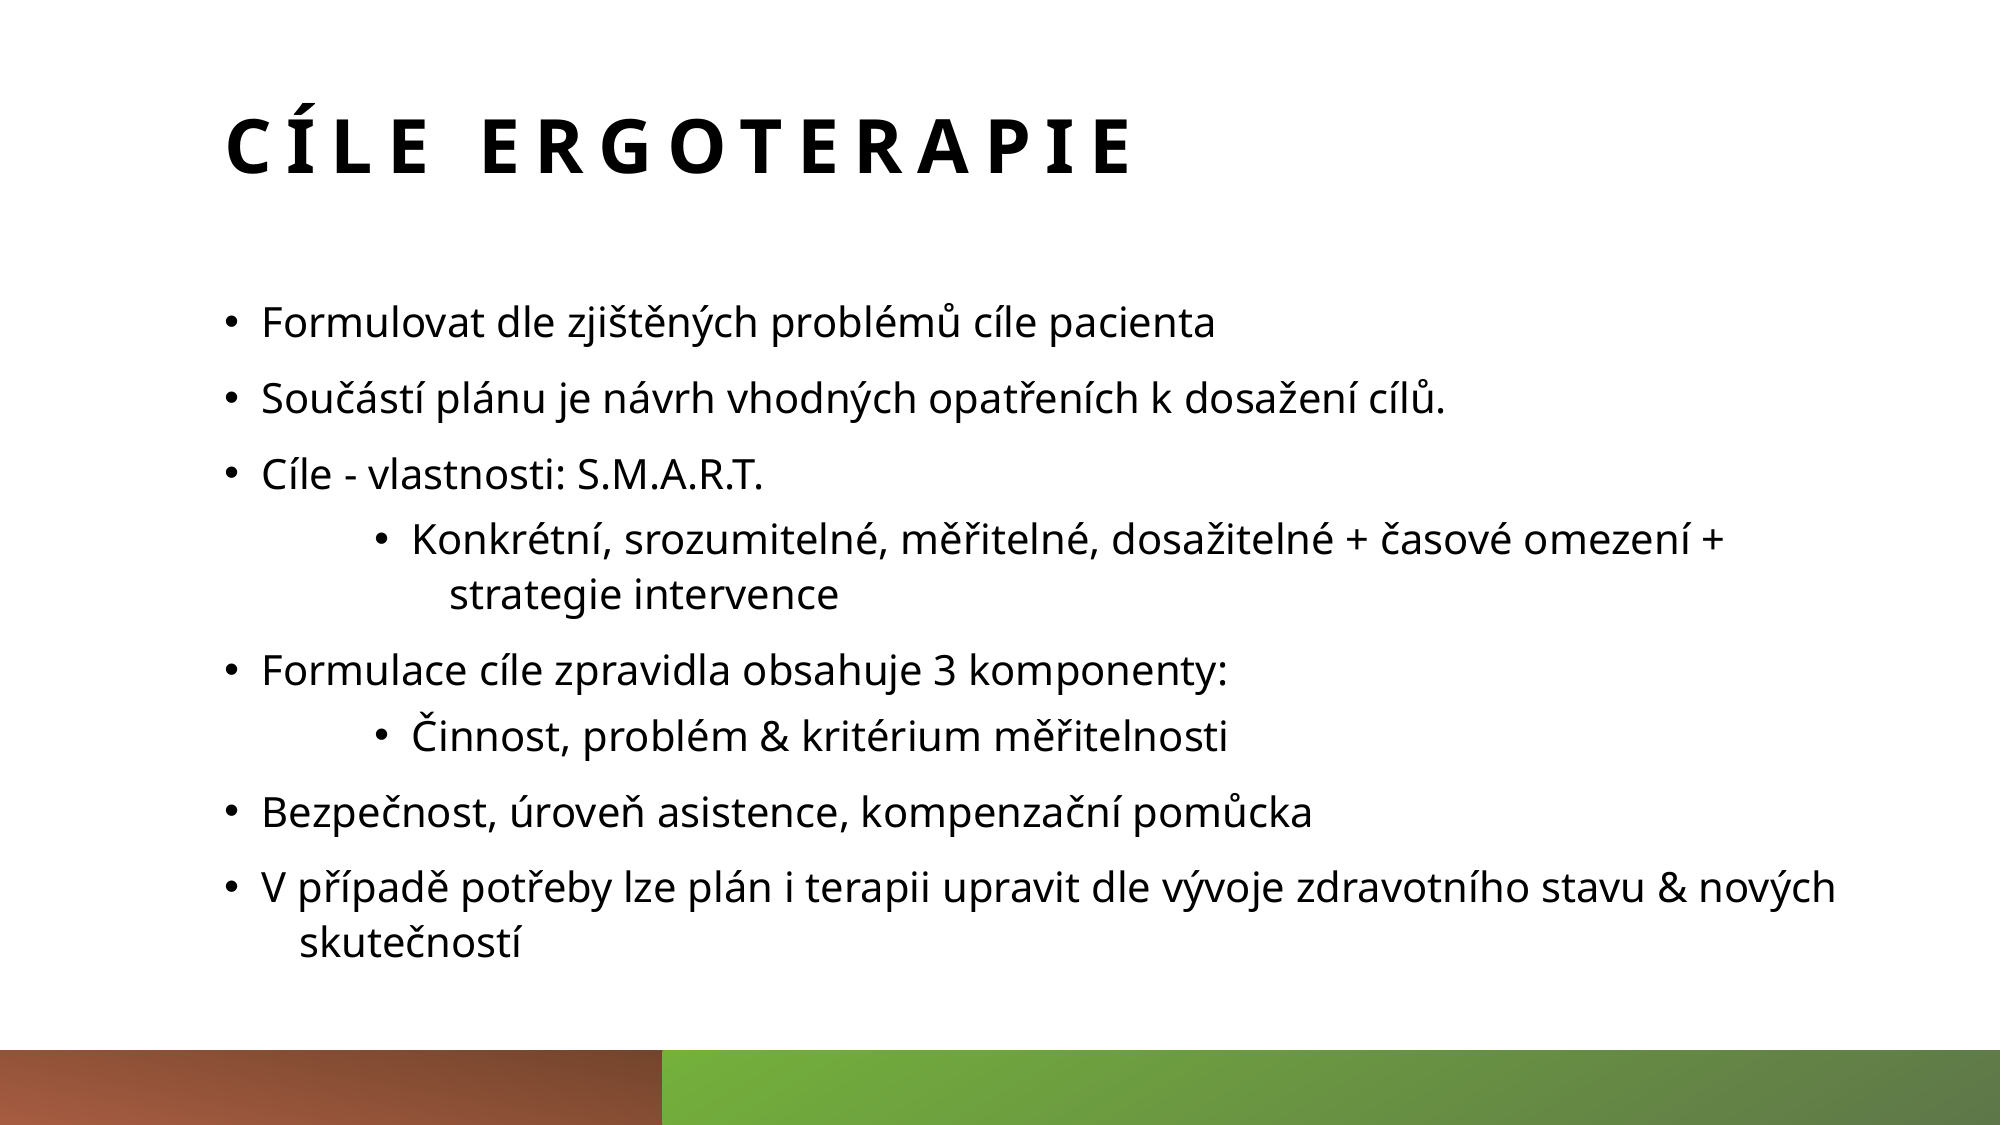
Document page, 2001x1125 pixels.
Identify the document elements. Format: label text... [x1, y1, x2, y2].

list Formulovat dle zjištěných problémů cíle pacienta Součástí plánu je návrh vhodných opatřeních k dosažení cílů. Cíle - vlastnosti: S.M.A.R.T. Konkrétní, srozumitelné, měřitelné, dosažitelné + časové omezení + strategie intervence Formulace cíle zpravidla obsahuje 3 komponenty: Činnost, problém & kritérium měřitelnosti Bezpečnost, úroveň asistence, kompenzační pomůcka V případě potřeby lze plán i terapii upravit dle vývoje zdravotního stavu & nových skutečností [224, 290, 1905, 1023]
title CÍLE ERGOTERAPIE [224, 68, 1905, 189]
